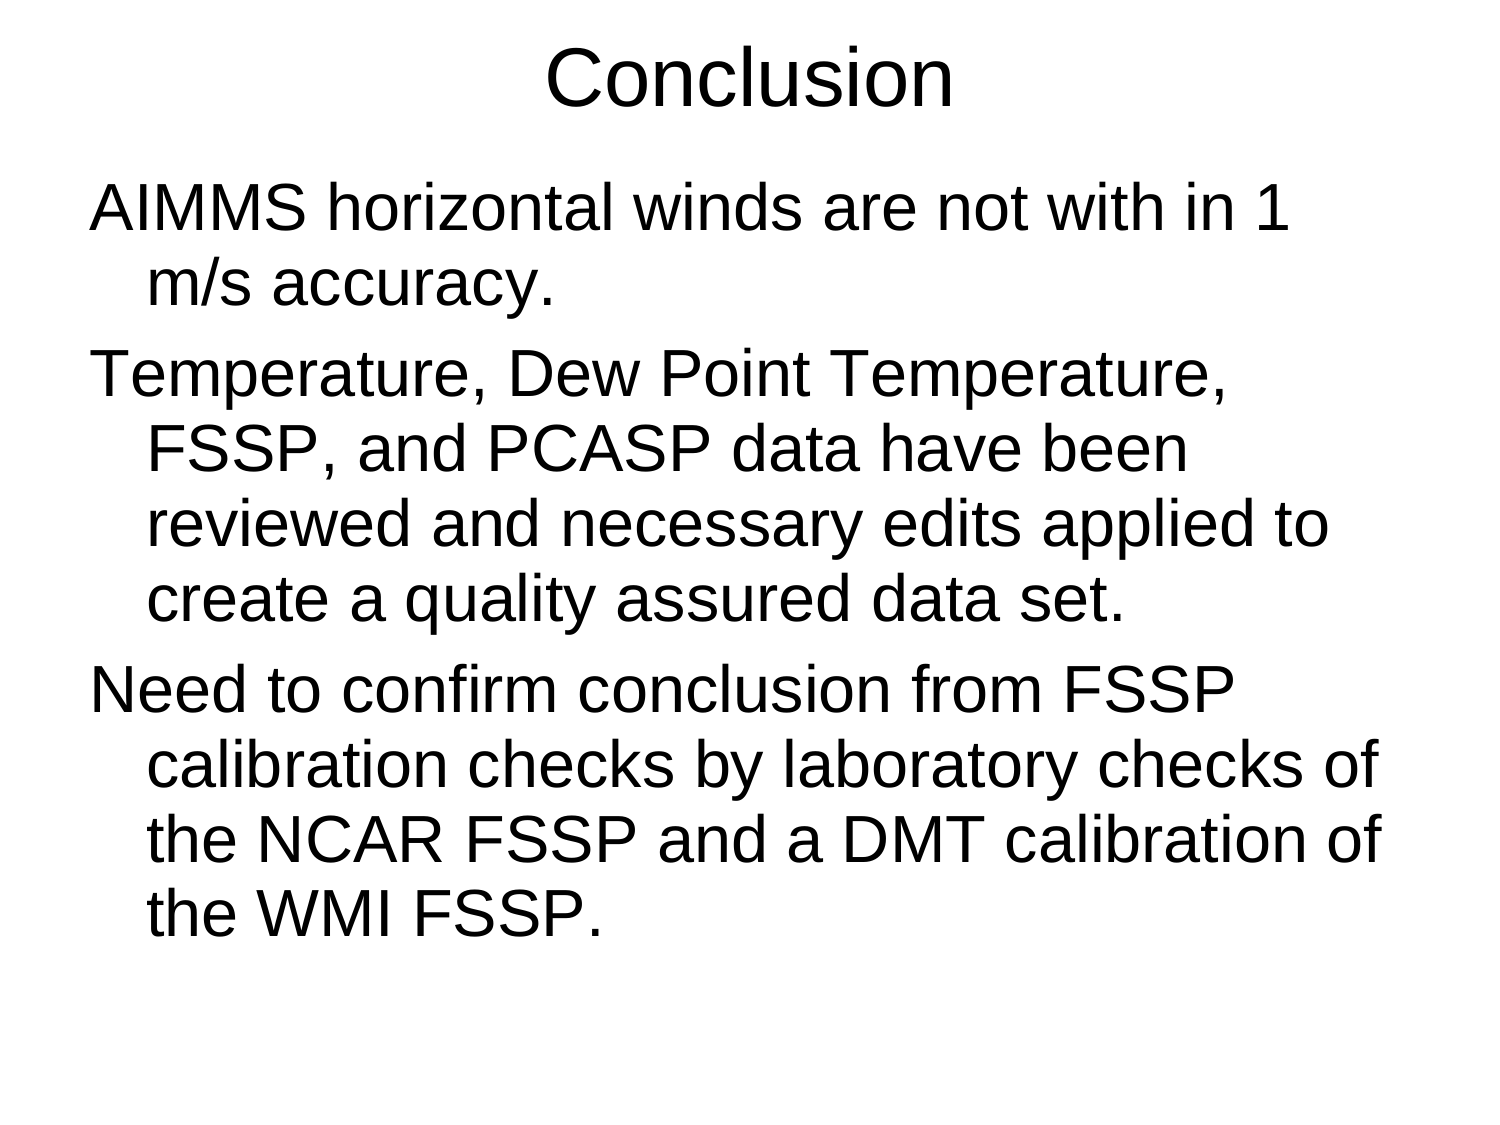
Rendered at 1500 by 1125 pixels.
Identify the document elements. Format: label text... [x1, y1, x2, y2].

title Conclusion [75, 19, 1426, 136]
list AIMMS horizontal winds are not with in 1 m/s accuracy. Temperature, Dew Point Temperature, FSSP, and PCASP data have been reviewed and necessary edits applied to create a quality assured data set. Need to confirm conclusion from FSSP calibration checks by laboratory checks of the NCAR FSSP and a DMT calibration of the WMI FSSP. [75, 162, 1426, 1088]
